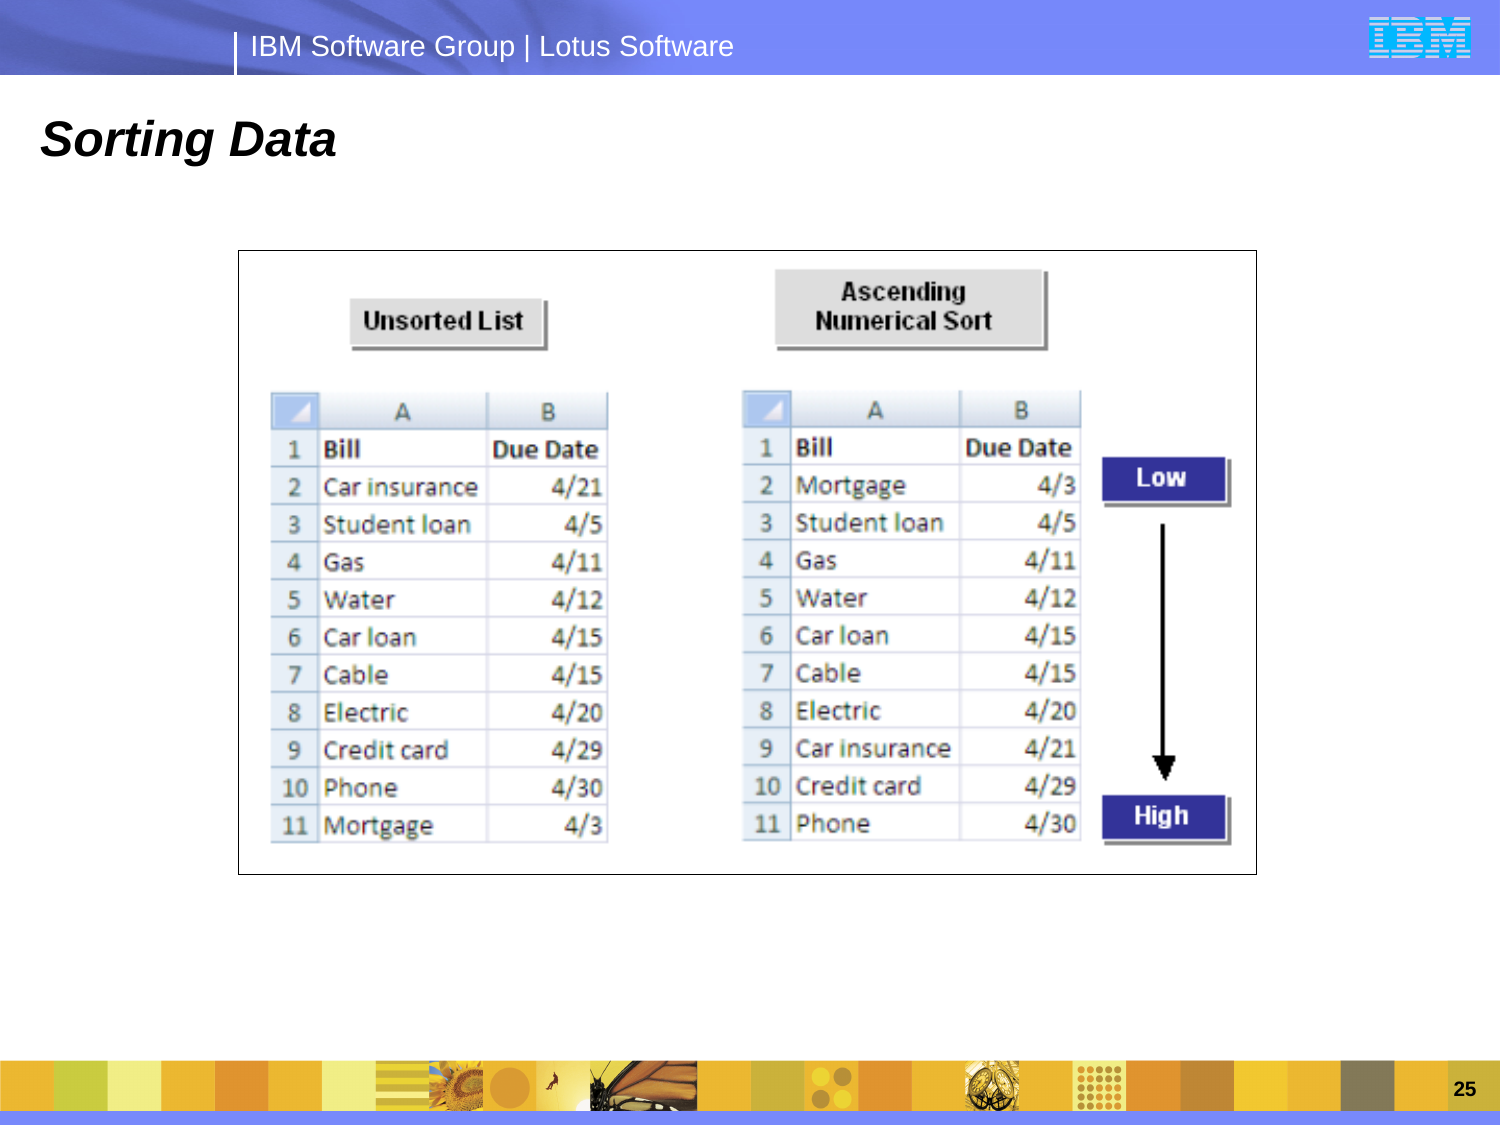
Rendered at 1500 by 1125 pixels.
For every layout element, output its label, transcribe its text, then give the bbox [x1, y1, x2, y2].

picture [0, 0, 1500, 75]
picture [238, 249, 1257, 875]
title Sorting Data [25, 106, 1378, 189]
picture [0, 1060, 1500, 1111]
